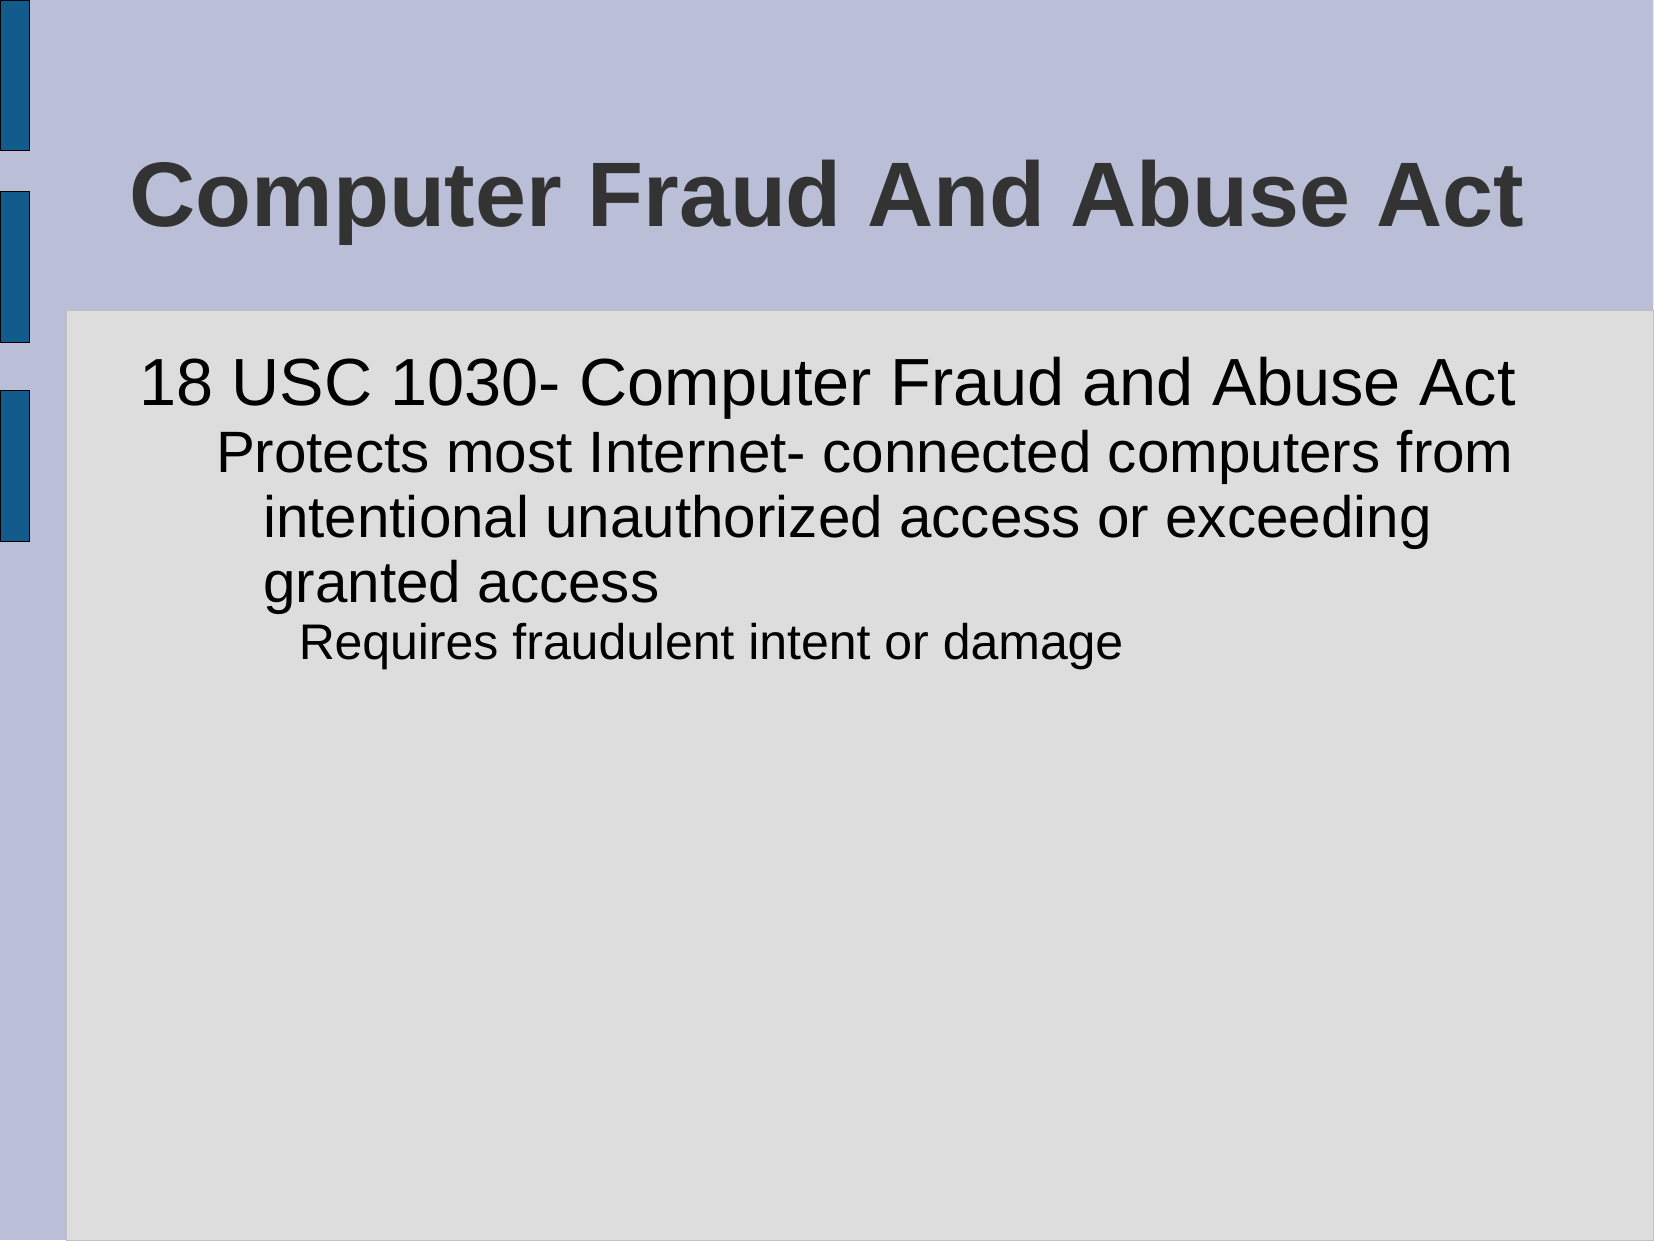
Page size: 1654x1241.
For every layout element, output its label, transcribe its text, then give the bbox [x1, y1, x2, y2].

title Computer Fraud And Abuse Act [121, 98, 1534, 291]
list 18 USC 1030- Computer Fraud and Abuse Act Protects most Internet- connected computers from intentional unauthorized access or exceeding granted access Requires fraudulent intent or damage [121, 344, 1534, 1112]
